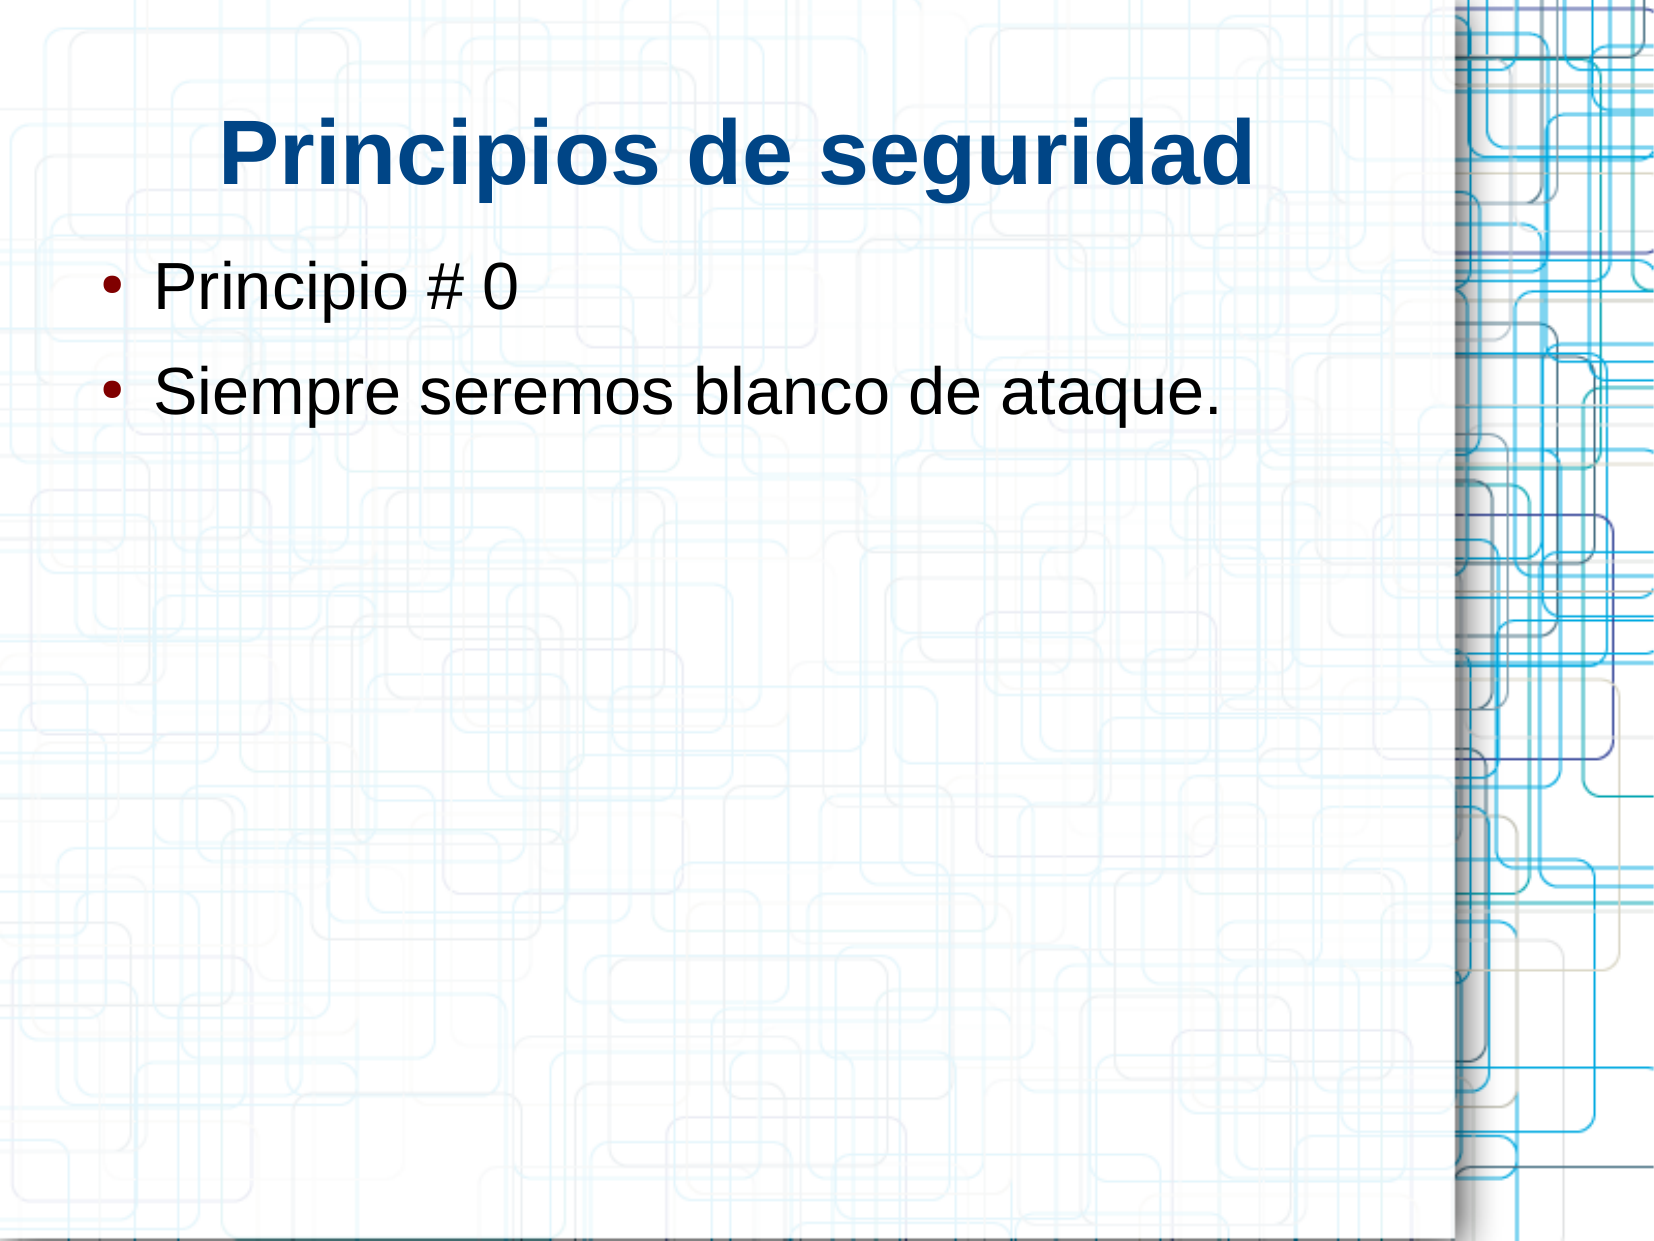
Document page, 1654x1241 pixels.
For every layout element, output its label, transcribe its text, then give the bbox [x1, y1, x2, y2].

list Principio # 0 Siempre seremos blanco de ataque. [82, 249, 1418, 1054]
title Principios de seguridad [59, 56, 1418, 250]
picture [0, 0, 1654, 1241]
